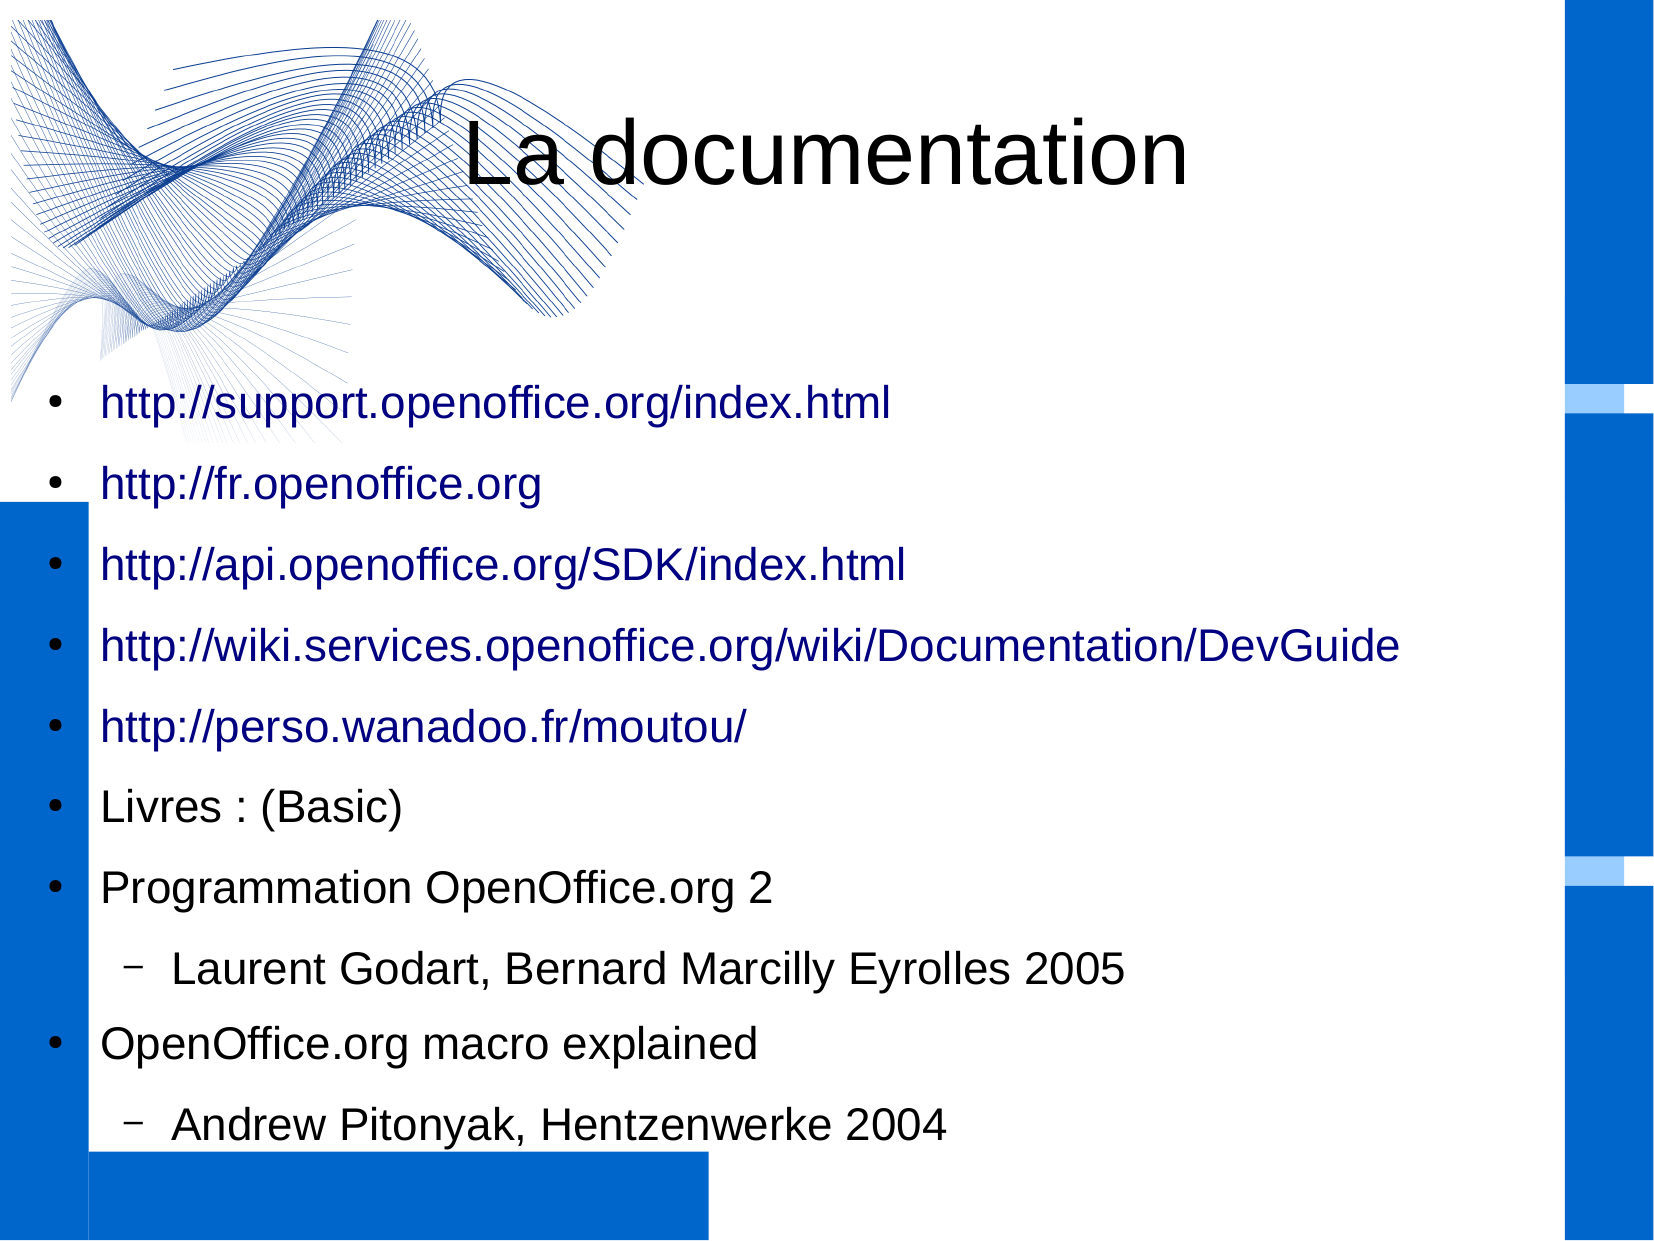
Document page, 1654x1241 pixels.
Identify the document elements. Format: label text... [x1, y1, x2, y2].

title La documentation [82, 49, 1571, 257]
list http://support.openoffice.org/index.html http://fr.openoffice.org http://api.openoffice.org/SDK/index.html http://wiki.services.openoffice.org/wiki/Documentation/DevGuide http://perso.wanadoo.fr/moutou/ Livres : (Basic) Programmation OpenOffice.org 2 Laurent Godart, Bernard Marcilly Eyrolles 2005 OpenOffice.org macro explained Andrew Pitonyak, Hentzenwerke 2004 [29, 377, 1565, 1182]
text_box [1564, 0, 1654, 1241]
picture [11, 20, 650, 443]
text_box [0, 501, 709, 1241]
